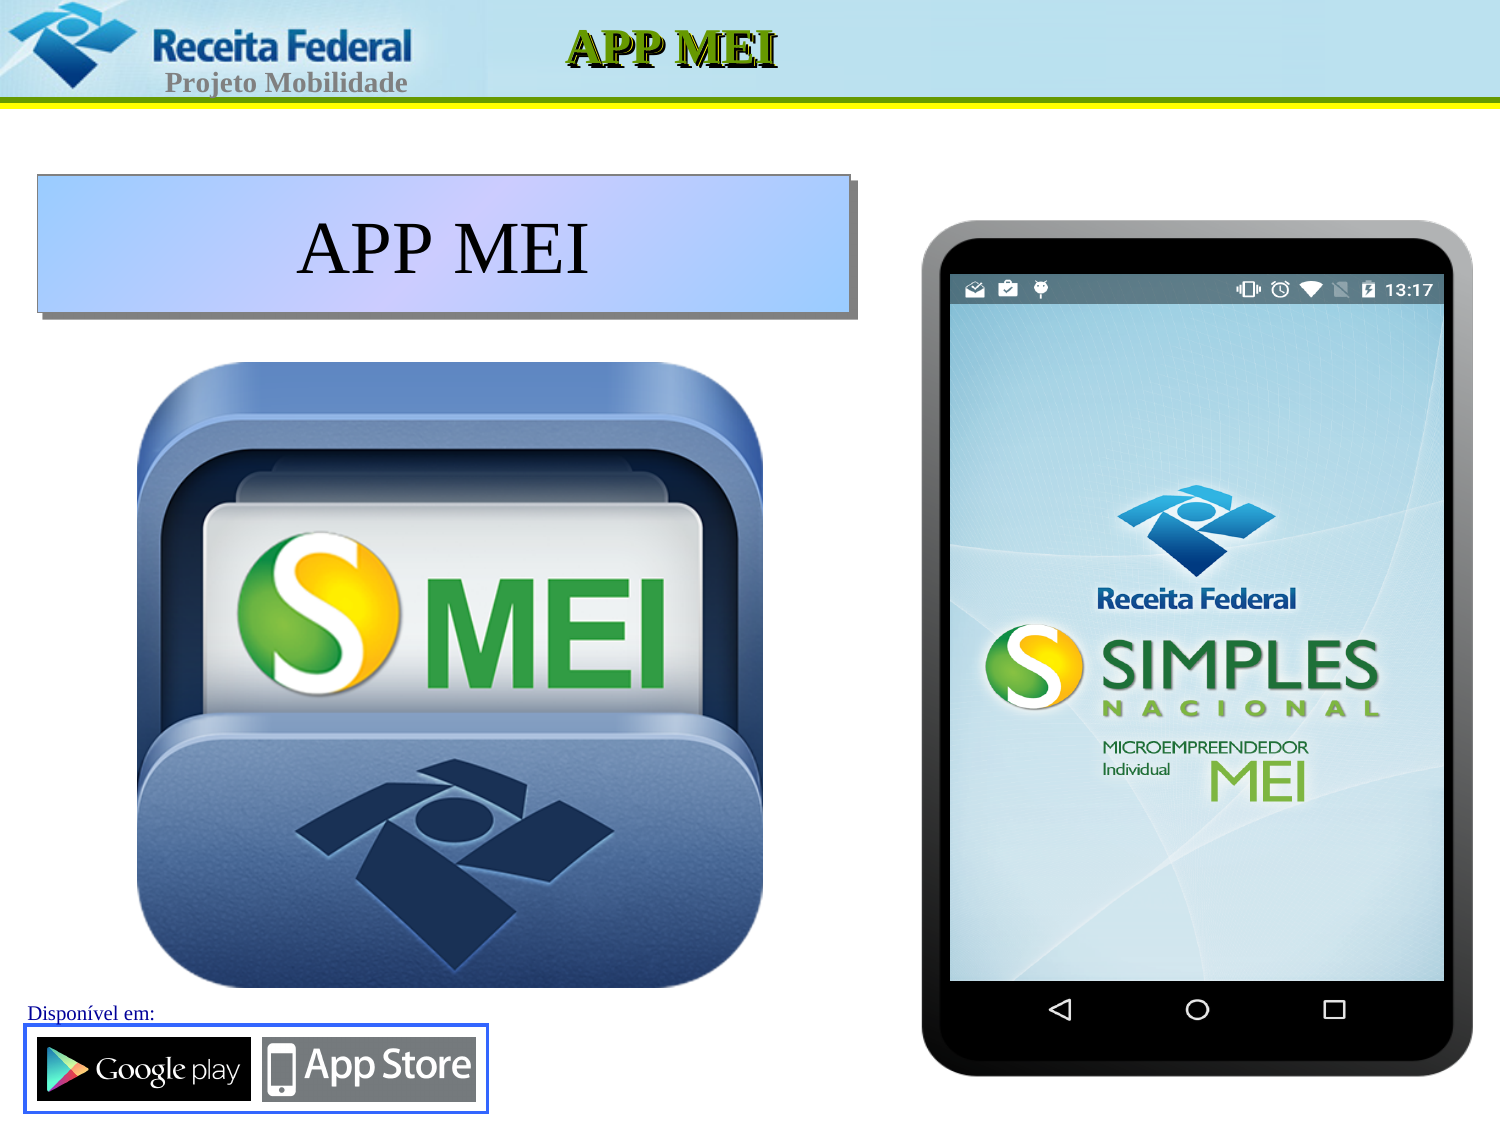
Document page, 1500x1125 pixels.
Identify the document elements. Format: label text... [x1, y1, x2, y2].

picture [0, 0, 488, 97]
picture [912, 212, 1483, 1083]
text_box Disponível em: [12, 987, 151, 1038]
chart [37, 1037, 251, 1101]
picture [137, 362, 763, 988]
chart [262, 1037, 476, 1102]
text_box APP MEI [37, 174, 850, 313]
